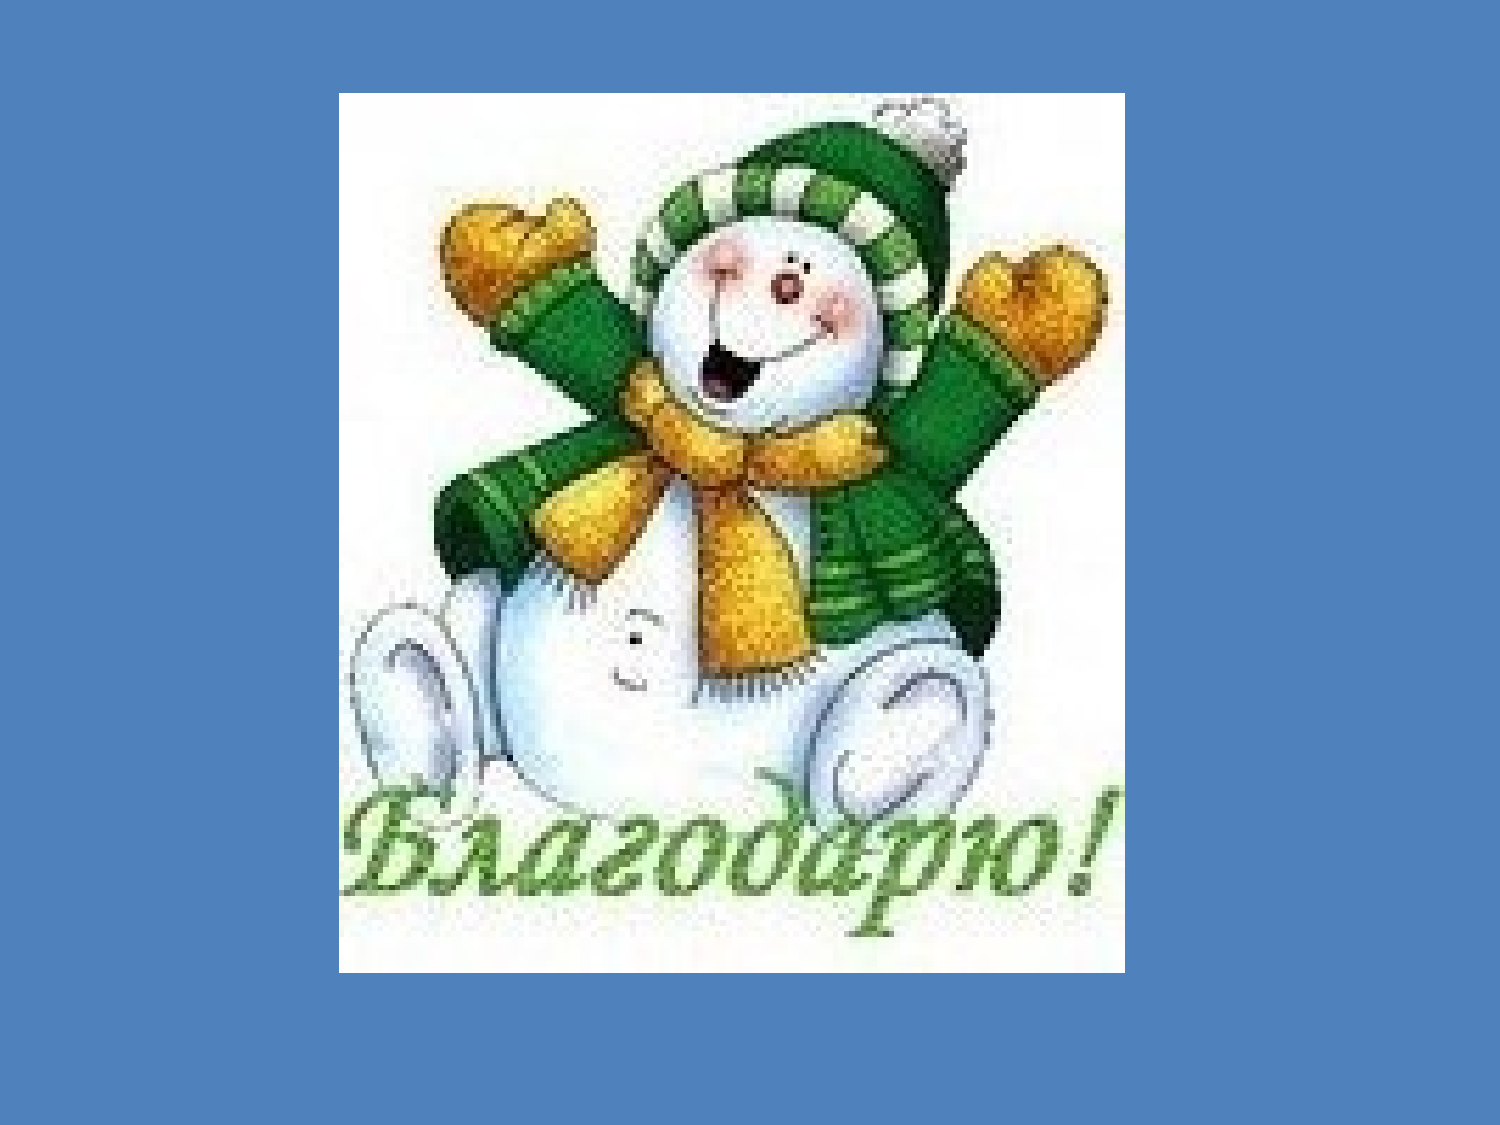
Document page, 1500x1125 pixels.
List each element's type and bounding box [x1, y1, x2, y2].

picture [339, 93, 1125, 973]
